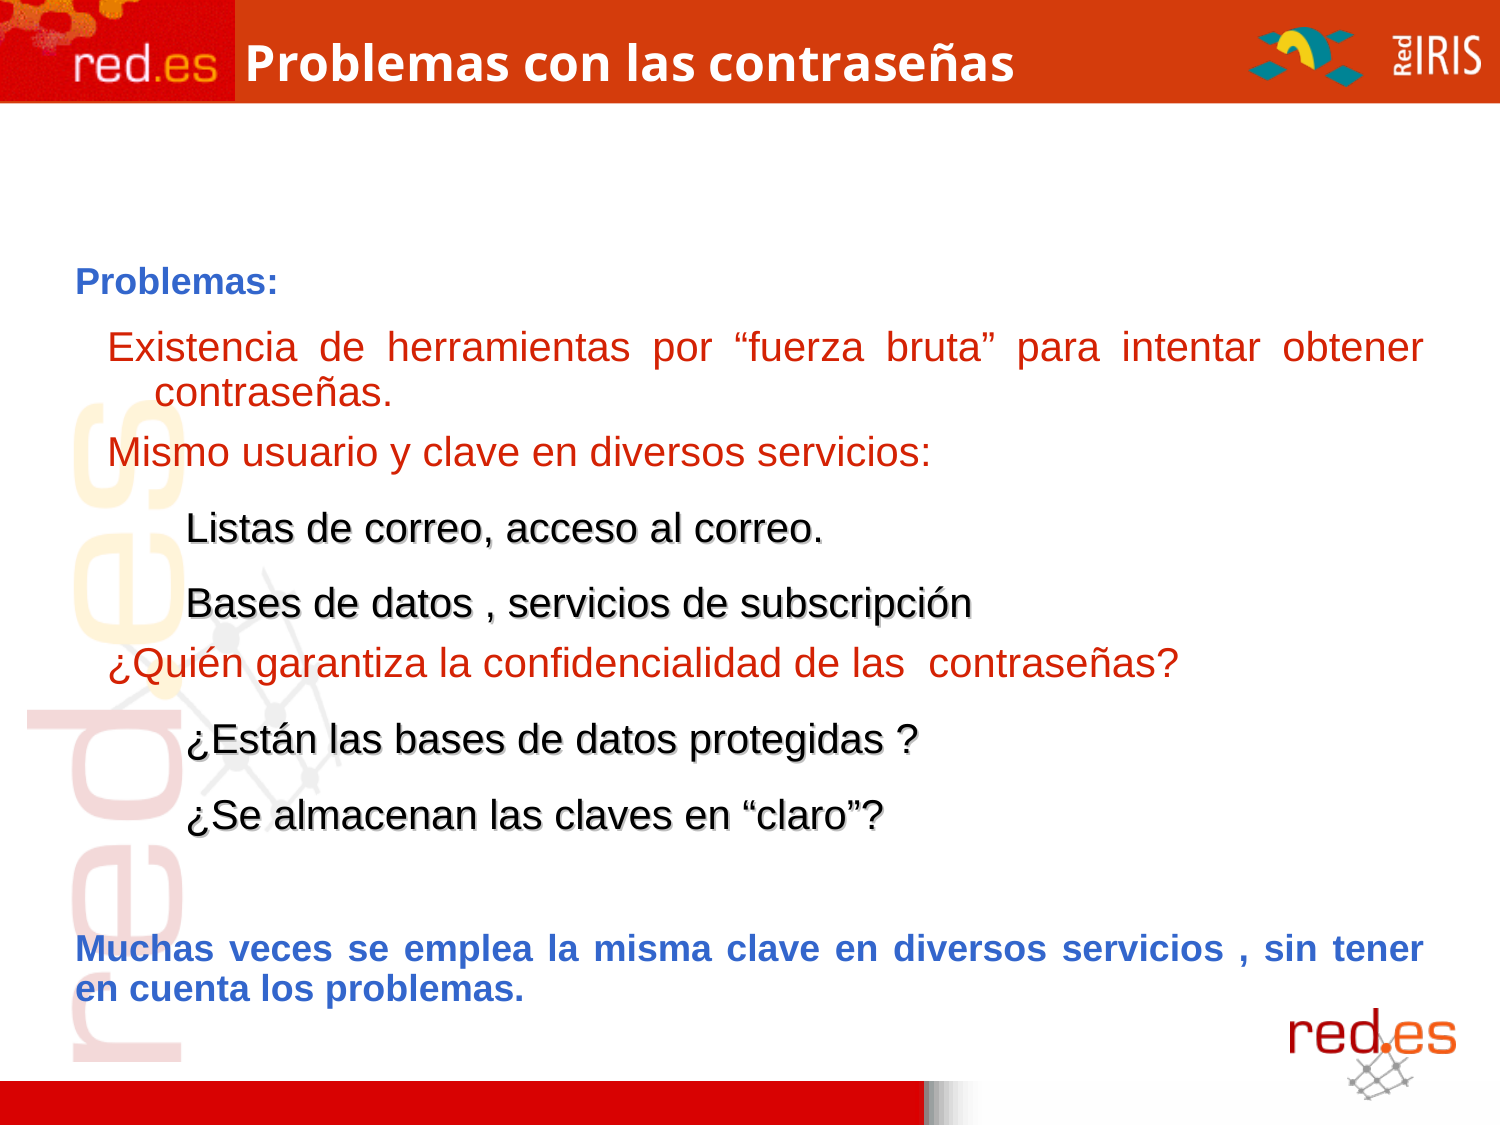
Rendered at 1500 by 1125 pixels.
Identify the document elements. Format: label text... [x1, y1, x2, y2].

picture [1412, 27, 1481, 87]
list Problemas: Existencia de herramientas por “fuerza bruta” para intentar obtener contraseñas. Mismo usuario y clave en diversos servicios: Listas de correo, acceso al correo. Bases de datos , servicios de subscripción ¿Quién garantiza la confidencialidad de las contraseñas? ¿Están las bases de datos protegidas ? ¿Se almacenan las claves en “claro”? Muchas veces se emplea la misma clave en diversos servicios , sin tener en cuenta los problemas. [75, 262, 1426, 1012]
title Problemas con las contraseñas [244, 0, 1412, 127]
picture [27, 400, 345, 1062]
picture [0, 1008, 1500, 1125]
picture [0, 0, 235, 101]
